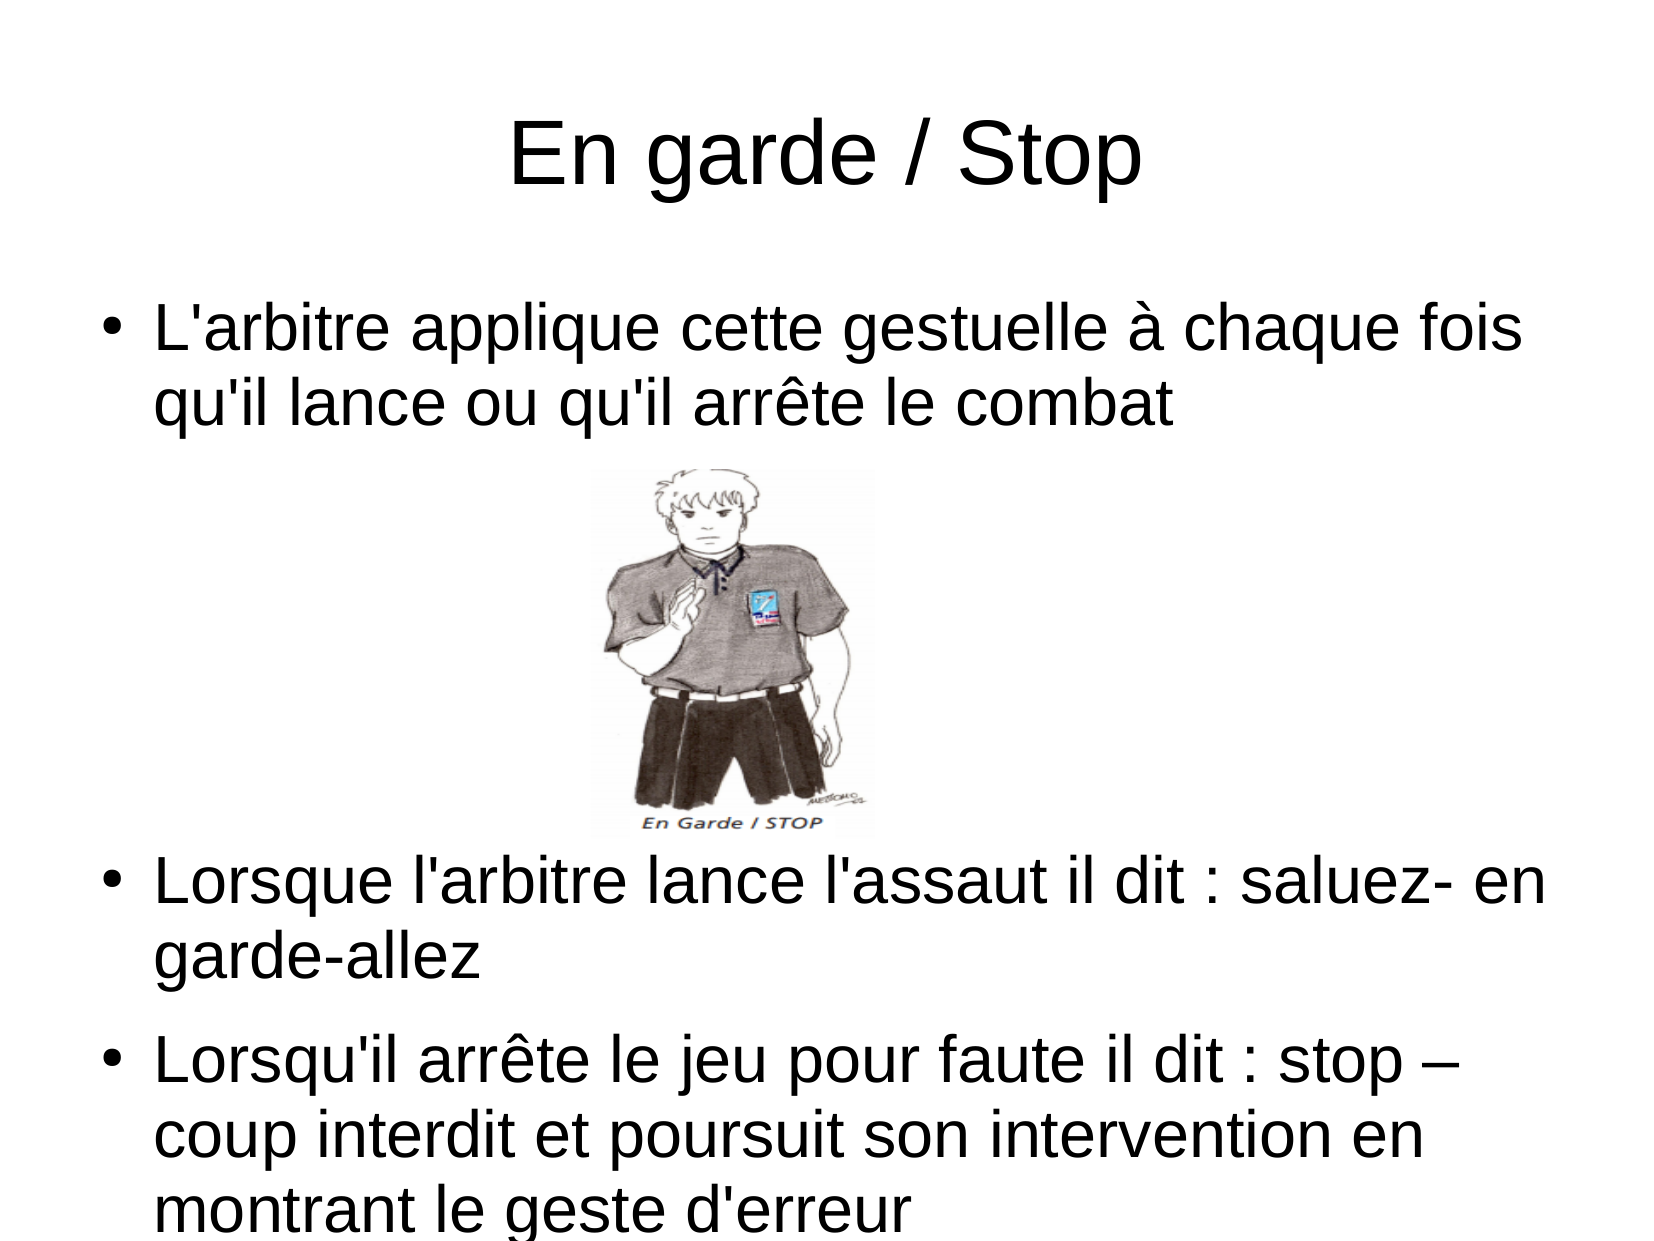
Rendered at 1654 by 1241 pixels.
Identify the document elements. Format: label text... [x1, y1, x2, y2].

title En garde / Stop [82, 49, 1571, 257]
list L'arbitre applique cette gestuelle à chaque fois qu'il lance ou qu'il arrête le combat Lorsque l'arbitre lance l'assaut il dit : saluez- en garde-allez Lorsqu'il arrête le jeu pour faute il dit : stop – coup interdit et poursuit son intervention en montrant le geste d'erreur [82, 290, 1571, 1241]
picture [567, 460, 875, 839]
